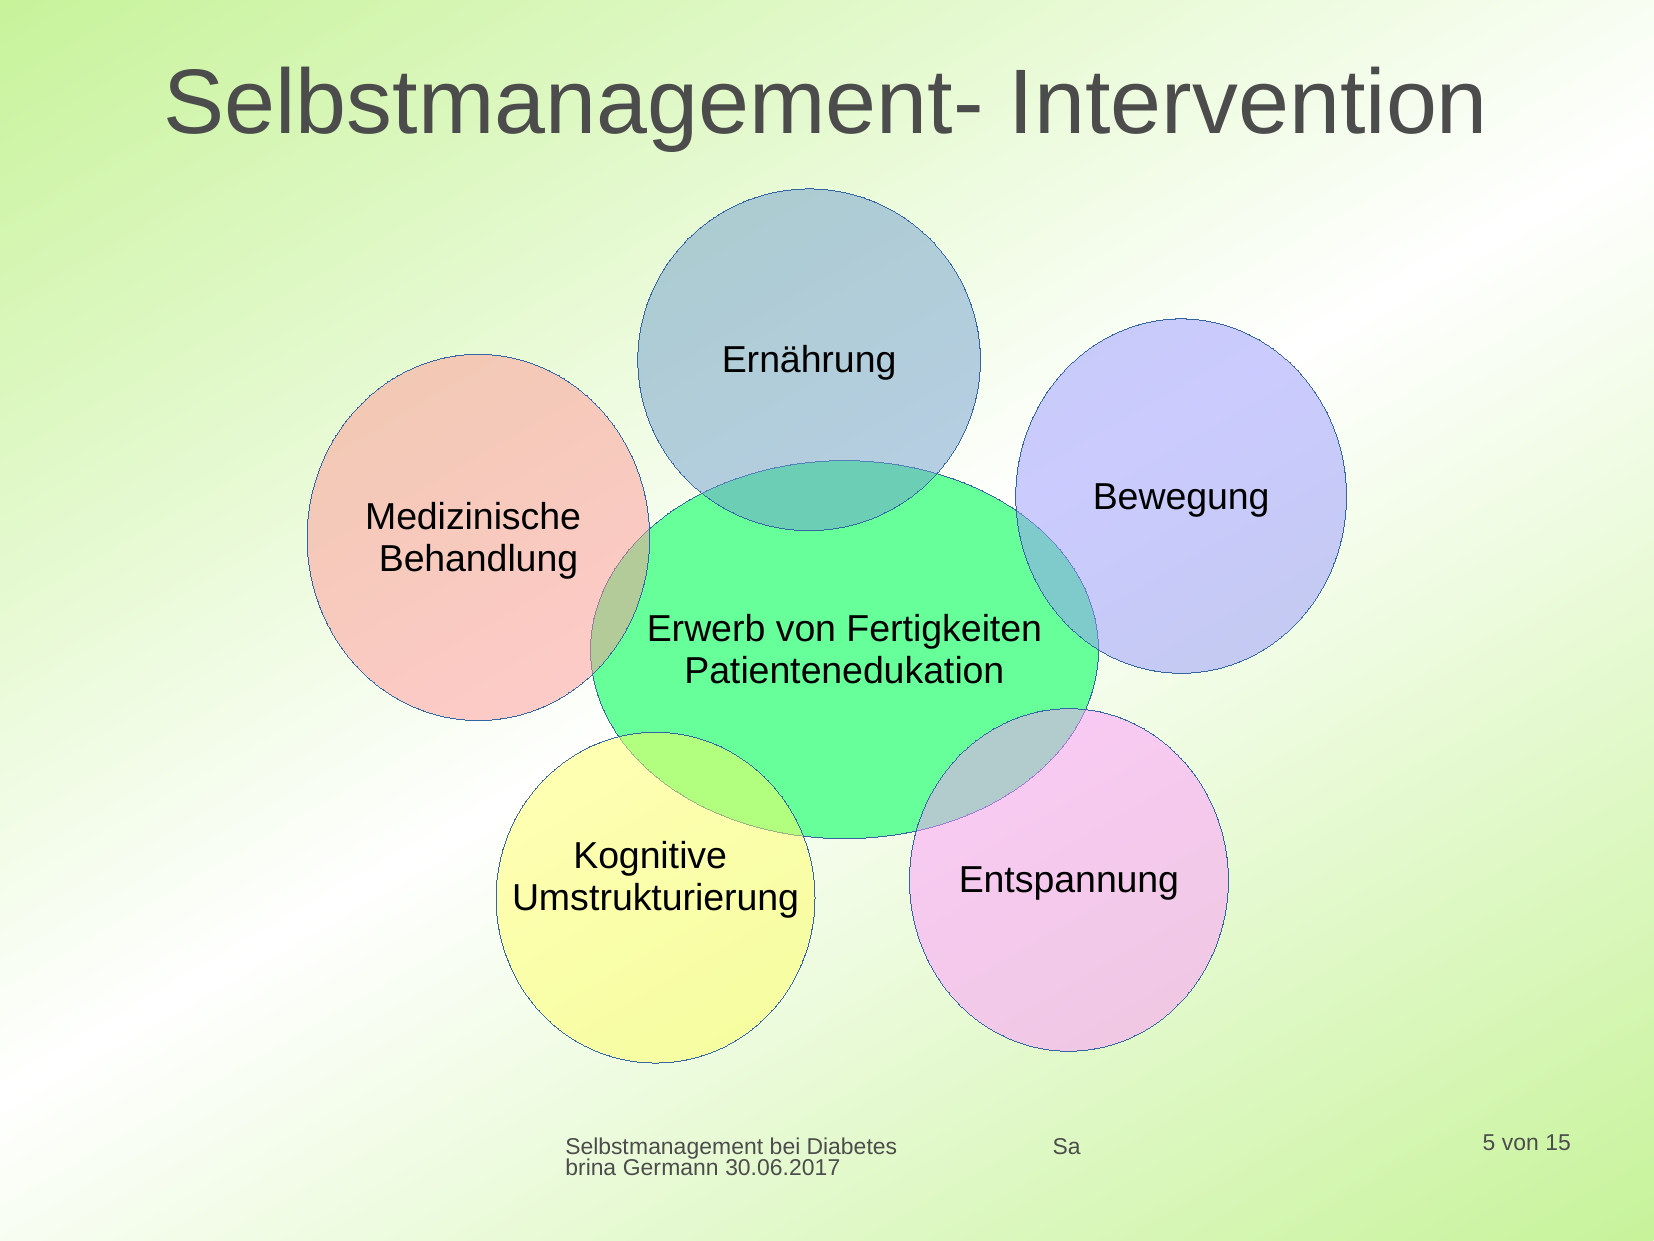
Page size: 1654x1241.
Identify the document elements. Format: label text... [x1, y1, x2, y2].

text_box Bewegung [1015, 318, 1347, 674]
text_box Medizinische Behandlung [307, 354, 650, 721]
text_box Erwerb von Fertigkeiten Patientenedukation [592, 473, 1099, 839]
text_box Entspannung [909, 708, 1229, 1052]
title Selbstmanagement- Intervention [82, 49, 1571, 154]
subtitle [774, 832, 964, 1010]
text_box Ernährung [637, 188, 981, 531]
text_box Kognitive Umstrukturierung [496, 732, 816, 1064]
subtitle [815, 188, 1571, 1010]
subtitle [82, 188, 804, 1010]
